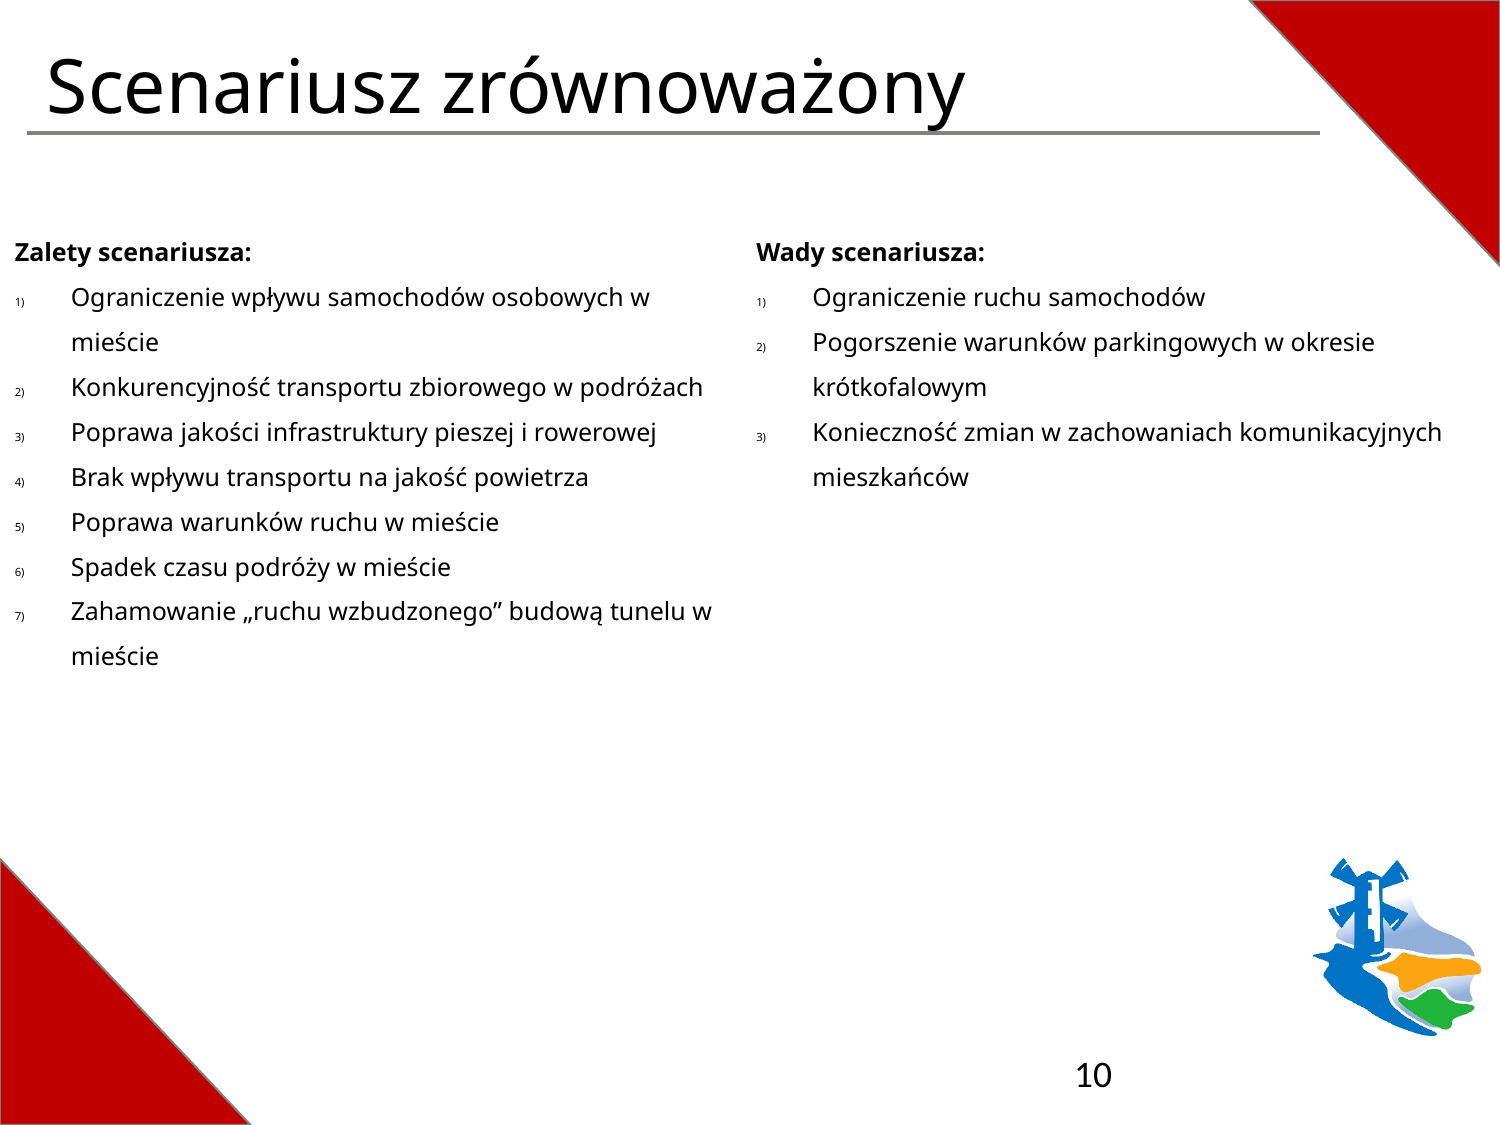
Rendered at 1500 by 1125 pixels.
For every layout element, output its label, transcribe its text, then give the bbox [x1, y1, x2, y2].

slide_number 25 [1059, 1042, 1397, 1103]
text_box Zalety scenariusza: Ograniczenie wpływu samochodów osobowych w mieście Konkurencyjność transportu zbiorowego w podróżach Poprawa jakości infrastruktury pieszej i rowerowej Brak wpływu transportu na jakość powietrza Poprawa warunków ruchu w mieście Spadek czasu podróży w mieście Zahamowanie „ruchu wzbudzonego” budową tunelu w mieście [0, 229, 742, 679]
picture [1313, 858, 1481, 1036]
text_box Wady scenariusza: Ograniczenie ruchu samochodów Pogorszenie warunków parkingowych w okresie krótkofalowym Konieczność zmian w zachowaniach komunikacyjnych mieszkańców [741, 229, 1481, 499]
text_box Scenariusz zrównoważony [31, 0, 1328, 199]
text_box [1328, 0, 1500, 266]
text_box [0, 859, 251, 1125]
